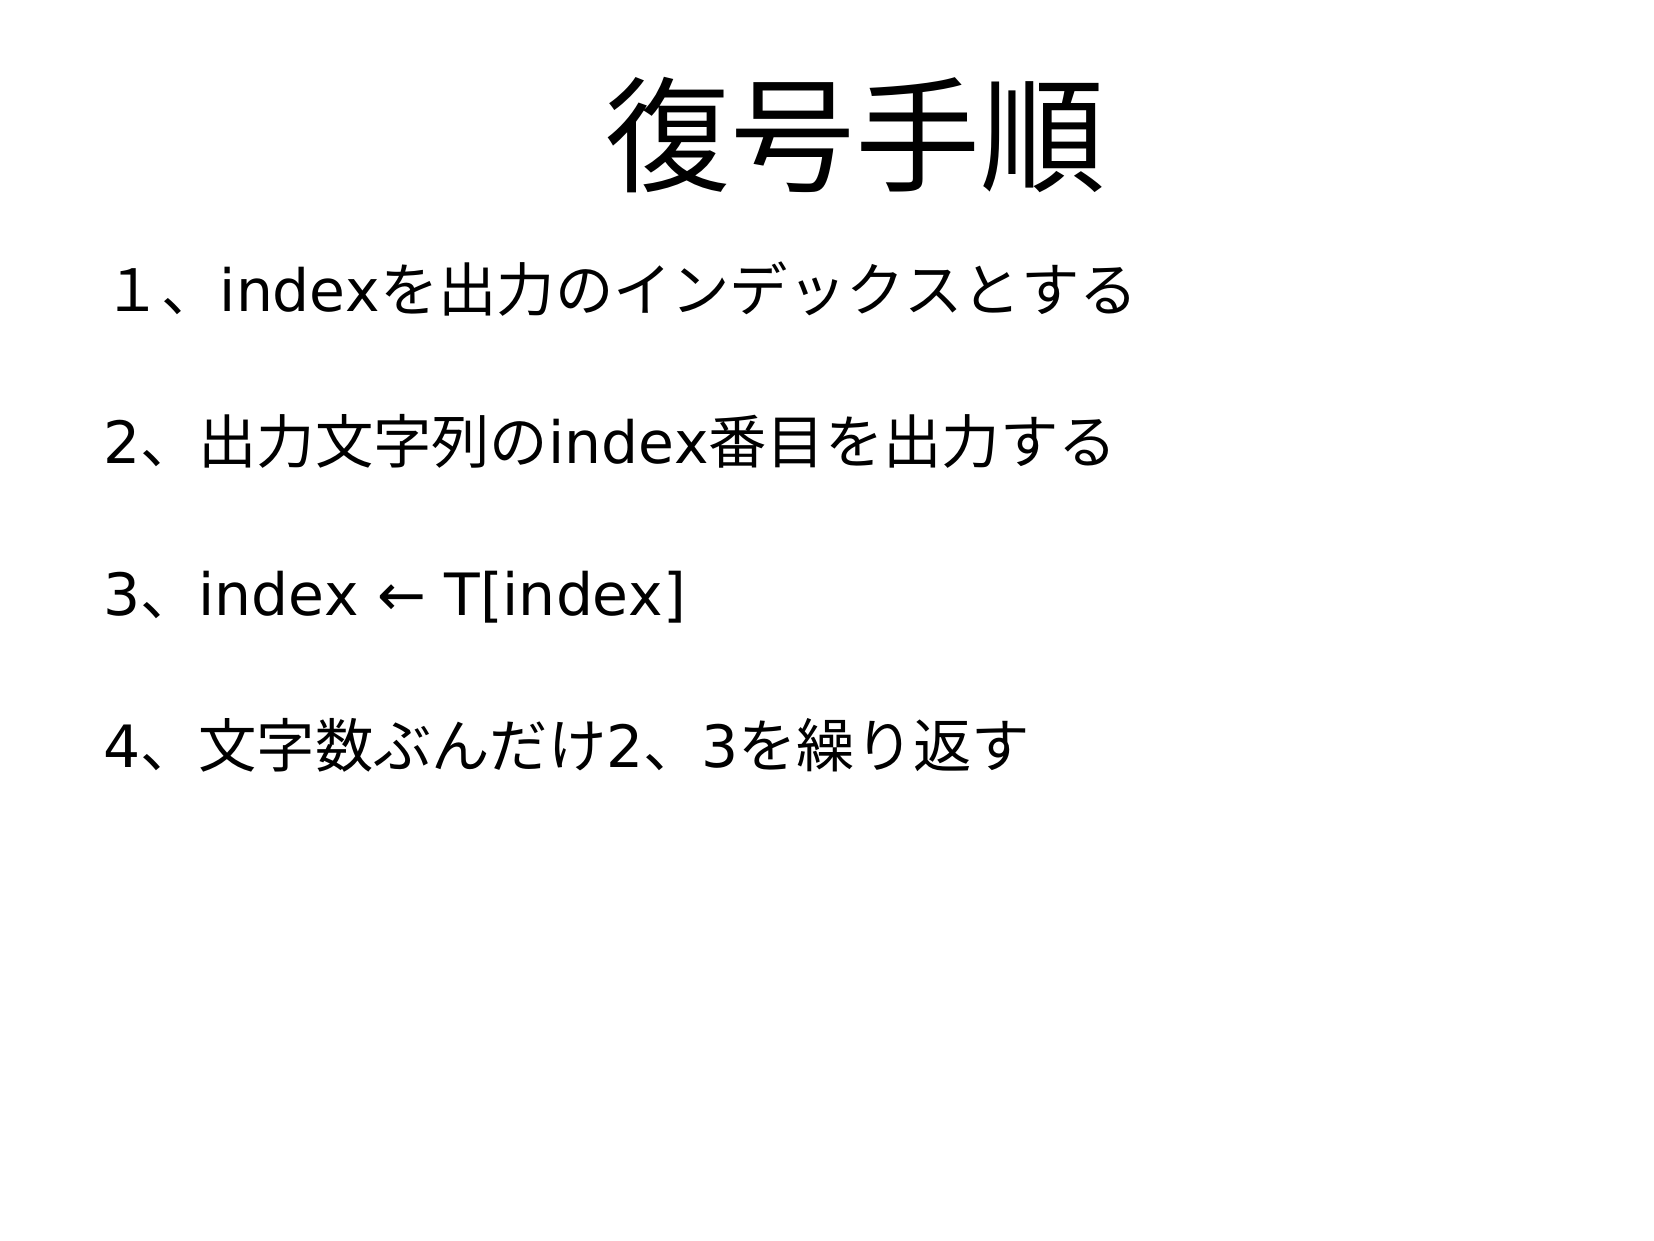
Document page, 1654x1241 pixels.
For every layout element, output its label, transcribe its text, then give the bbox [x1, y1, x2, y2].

text_box 復号手順 [88, 29, 1595, 207]
text_box １、indexを出力のインデックスとする 2、出力文字列のindex番目を出力する 3、index ← T[index] 4、文字数ぶんだけ2、3を繰り返す [88, 236, 1595, 698]
